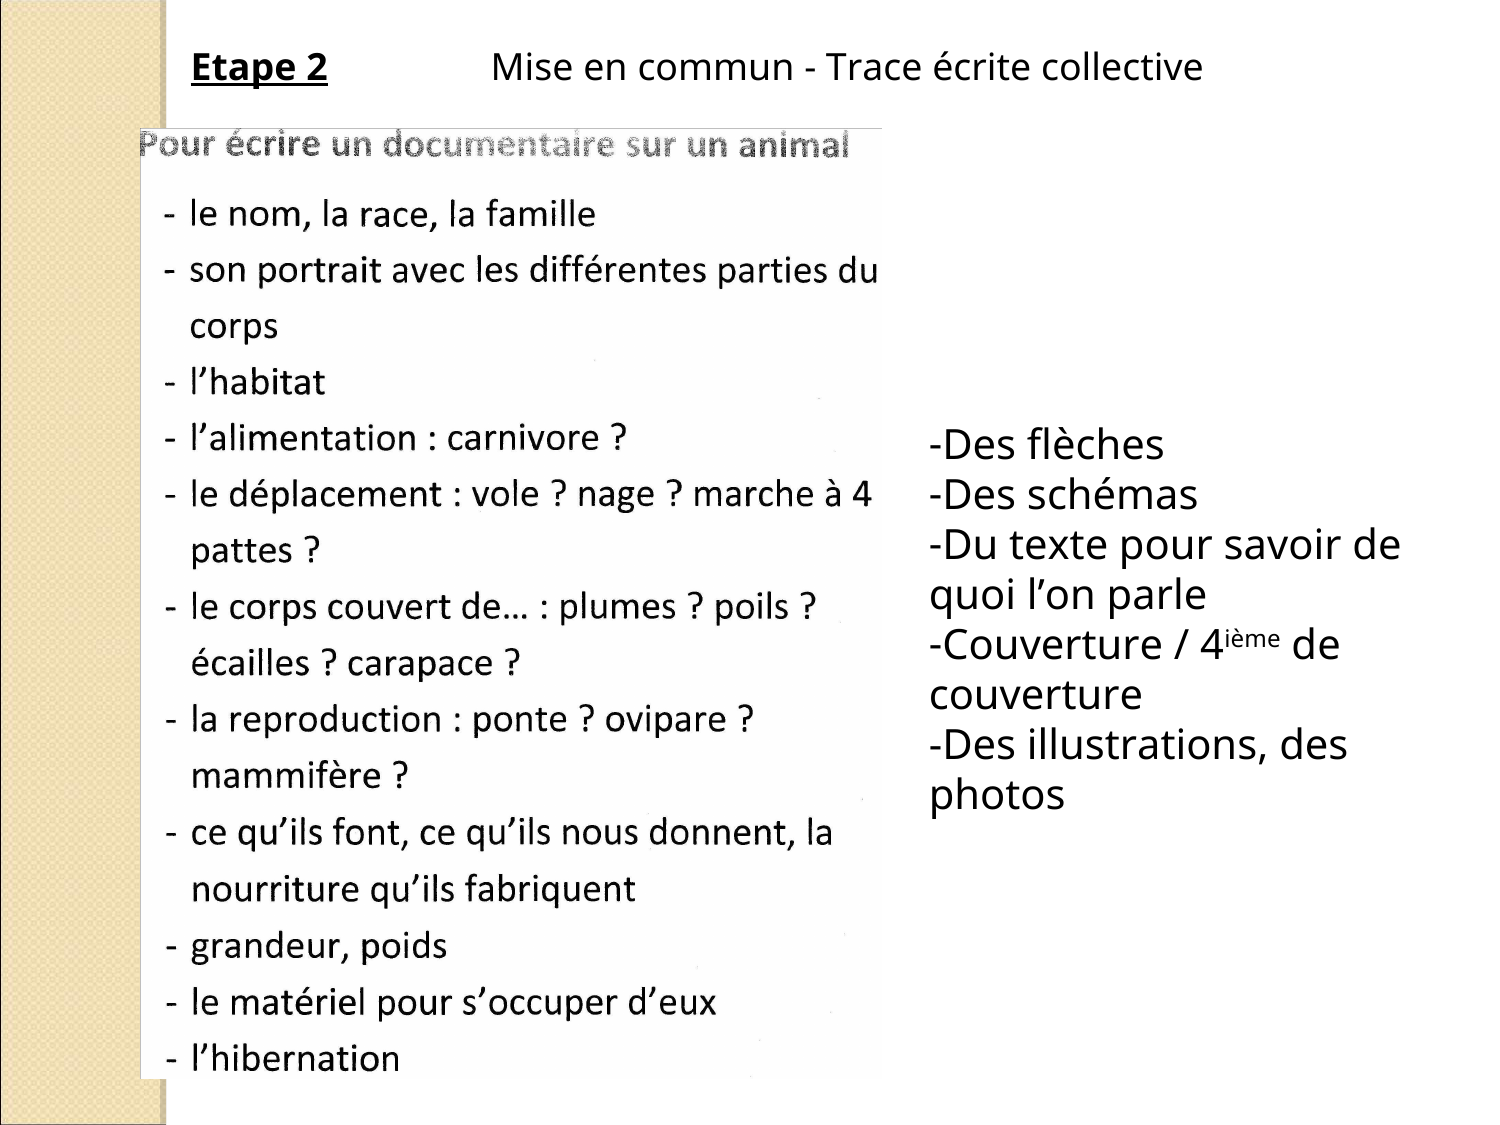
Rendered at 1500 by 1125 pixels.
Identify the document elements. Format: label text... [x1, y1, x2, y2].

picture [0, 0, 882, 1125]
text_box Etape 2 Mise en commun - Trace écrite collective [175, 35, 1325, 96]
text_box Des flèches Des schémas Du texte pour savoir de quoi l’on parle Couverture / 4ième de couverture Des illustrations, des photos [914, 410, 1454, 826]
